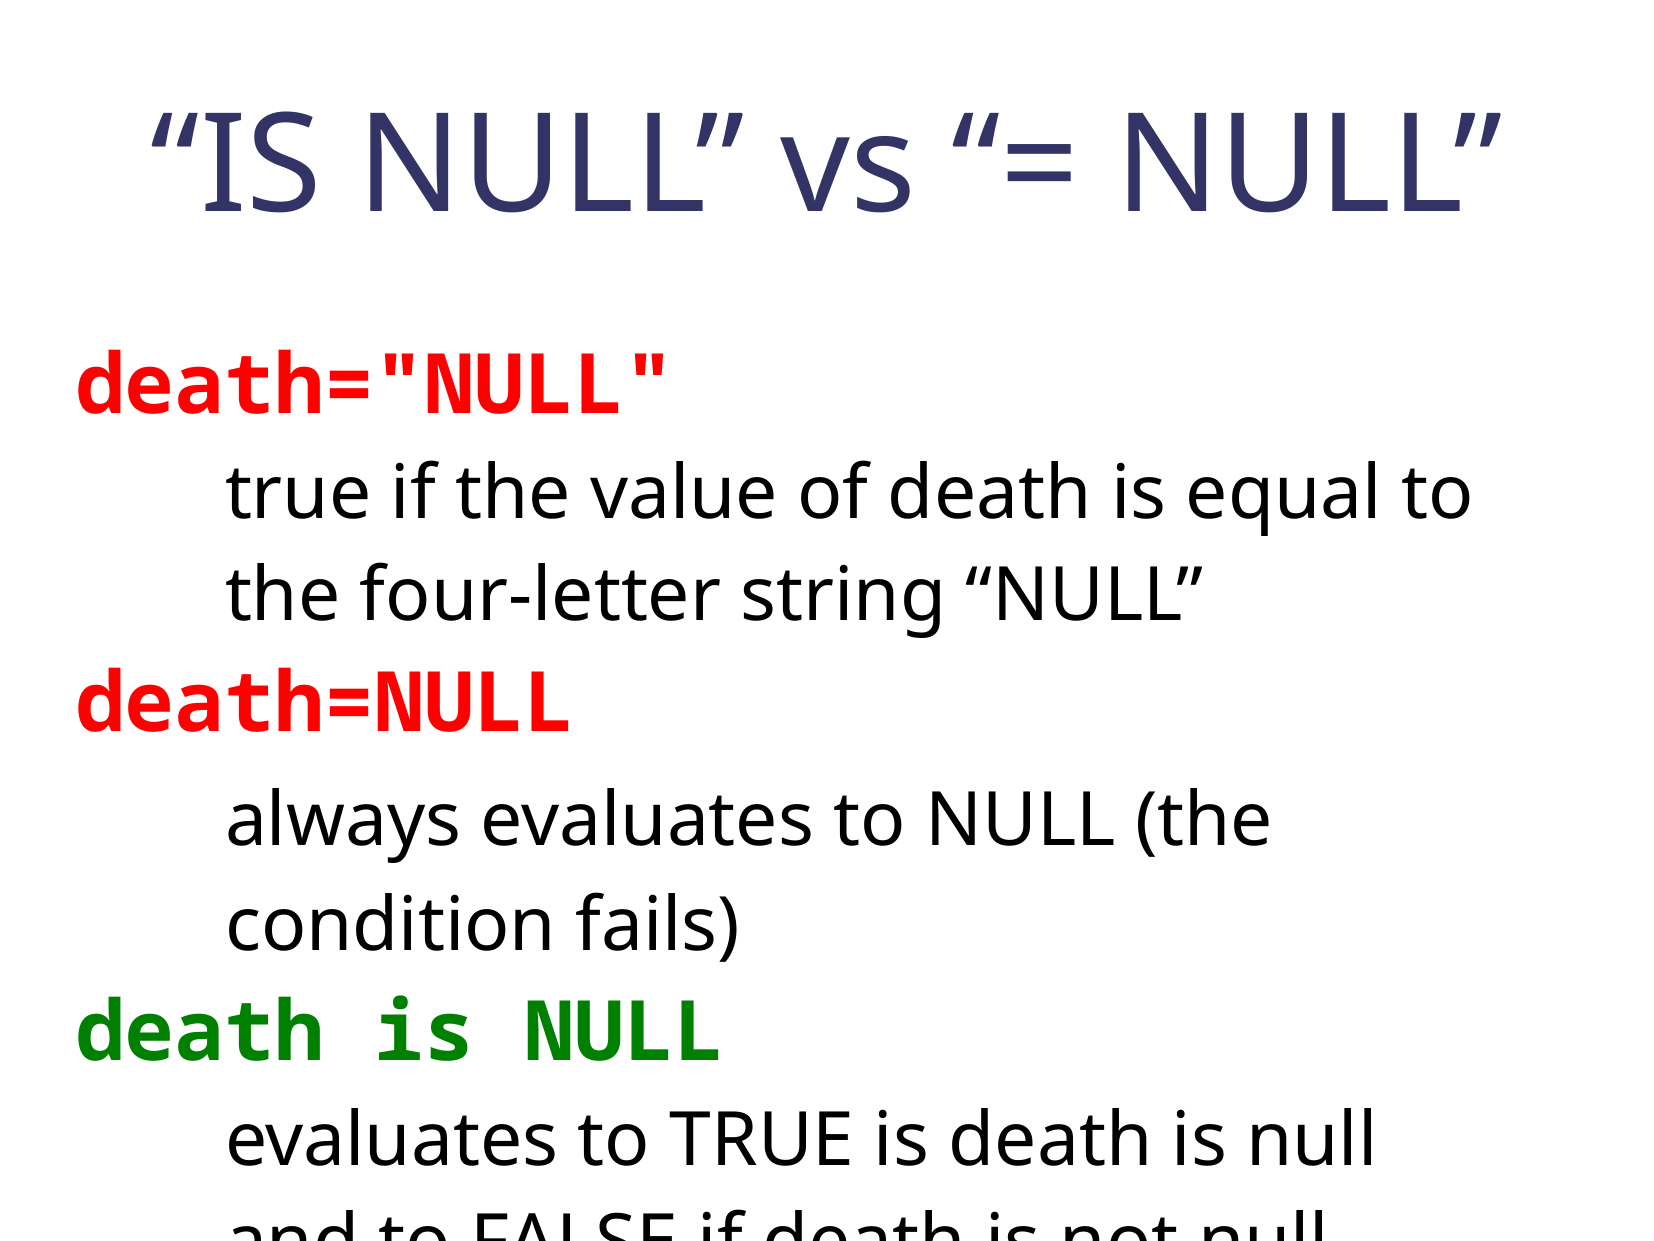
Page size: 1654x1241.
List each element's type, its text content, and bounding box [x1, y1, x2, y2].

title “IS NULL” vs “= NULL” [0, 61, 1654, 254]
subtitle death="NULL" true if the value of death is equal to the four-letter string “NULL” death=NULL always evaluates to NULL (the condition fails) death is NULL evaluates to TRUE is death is null and to FALSE if death is not null [75, 391, 1613, 1241]
